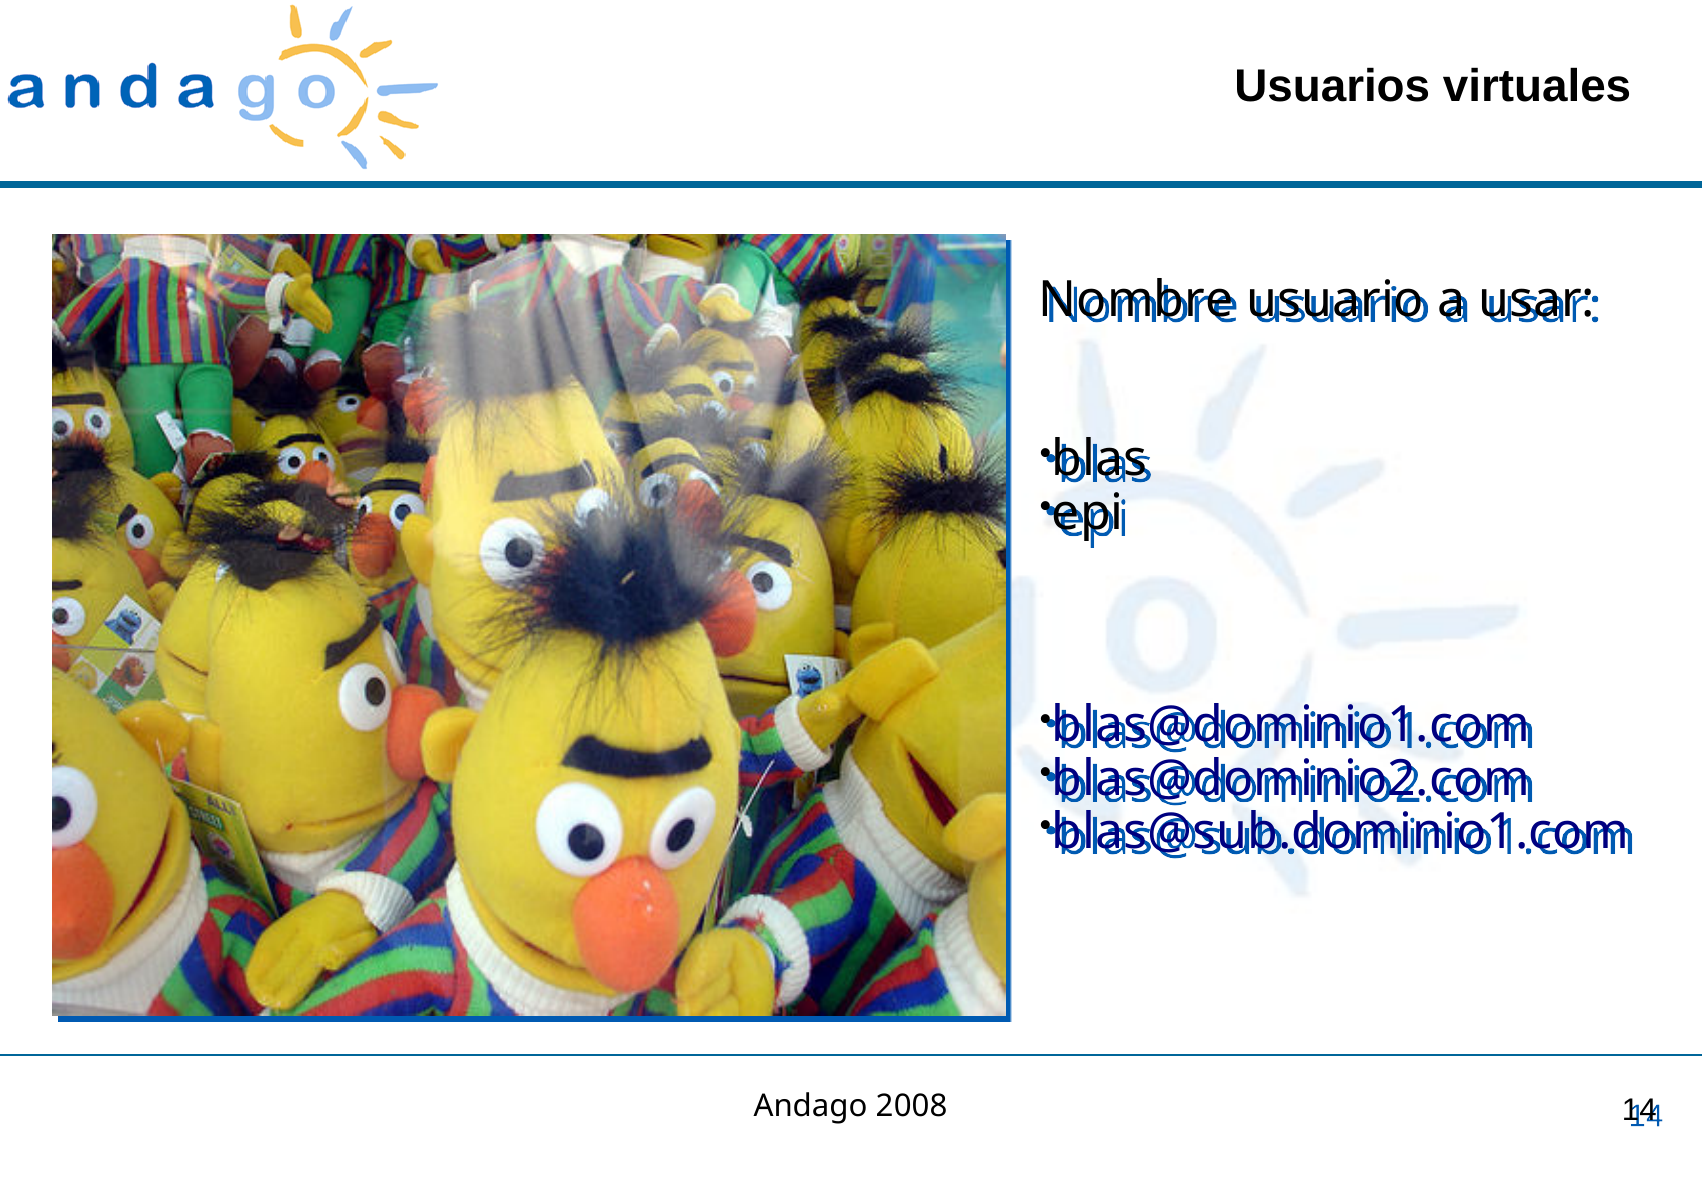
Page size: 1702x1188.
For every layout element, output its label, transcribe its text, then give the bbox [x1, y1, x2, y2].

picture [1012, 324, 1538, 919]
title Usuarios virtuales [255, 0, 1702, 188]
picture [0, 0, 255, 175]
picture [52, 234, 1006, 1016]
text_box Nombre usuario a usar: blas epi blas@dominio1.com blas@dominio2.com blas@sub.dominio1.com [1022, 293, 1697, 893]
